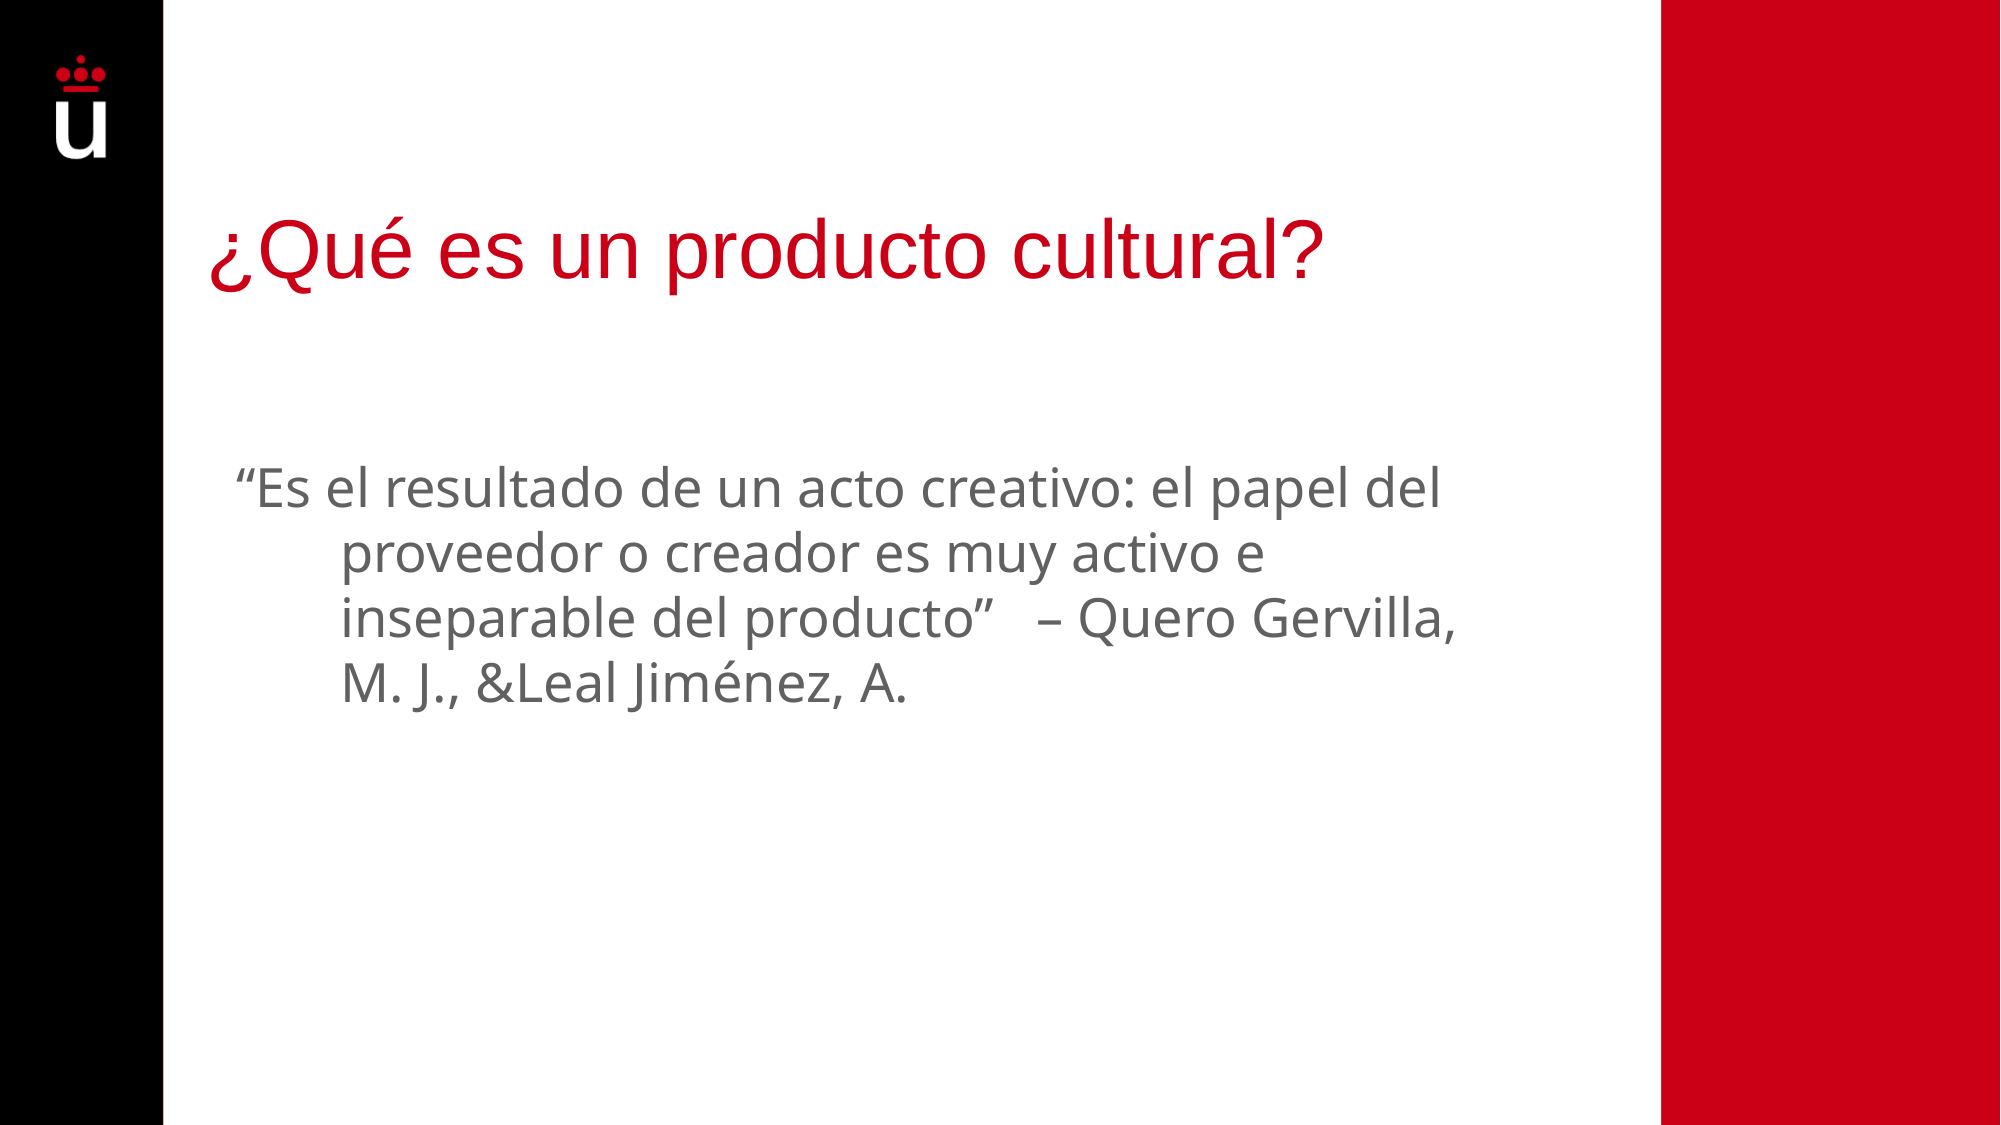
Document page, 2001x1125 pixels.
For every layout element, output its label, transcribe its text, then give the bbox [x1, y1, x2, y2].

picture [55, 55, 117, 165]
list “Es el resultado de un acto creativo: el papel del proveedor o creador es muy activo e inseparable del producto” – Quero Gervilla, M. J., &Leal Jiménez, A. [236, 296, 1527, 1034]
list ¿Qué es un producto cultural? [206, 234, 1595, 296]
